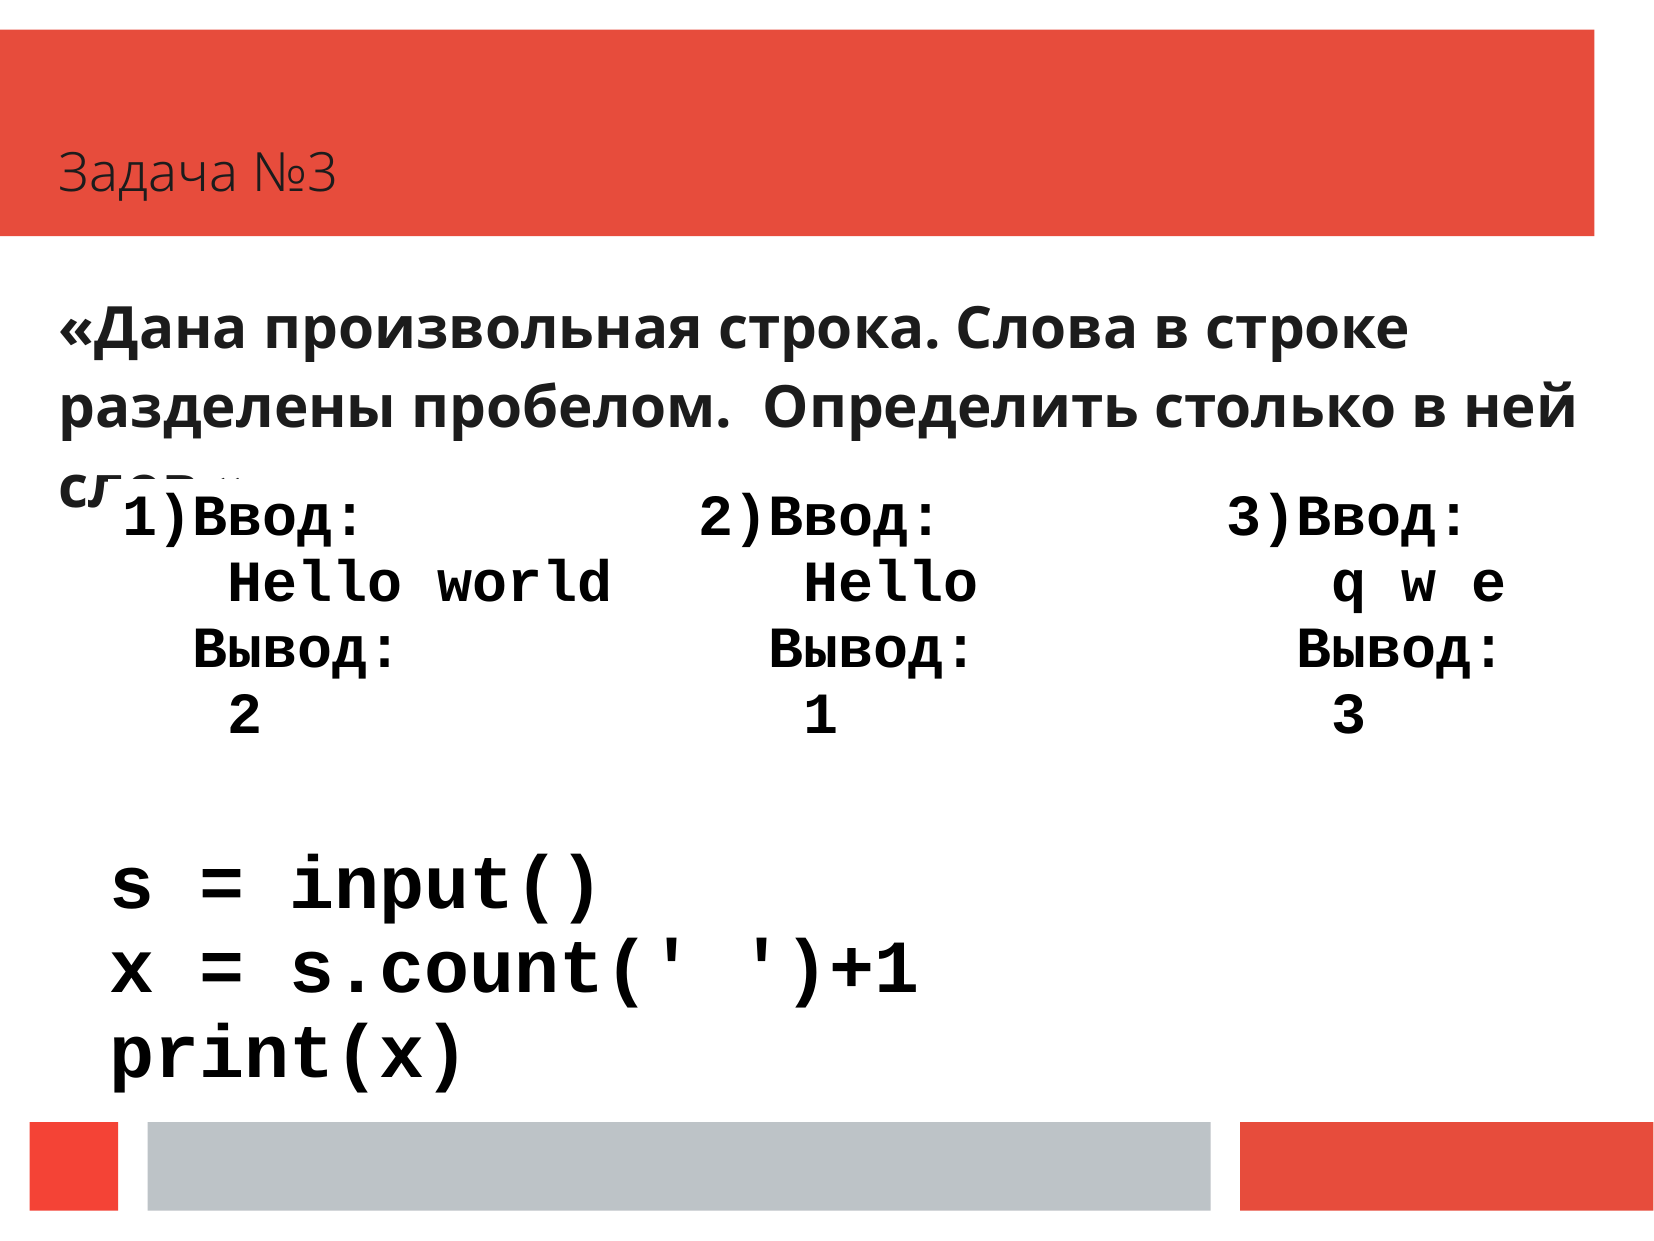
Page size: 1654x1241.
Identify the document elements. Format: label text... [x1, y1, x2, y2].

table_header 1)Ввод: Hello world Вывод: 2 [109, 480, 684, 838]
subtitle Задача №3 «Дана произвольная строка. Слова в строке разделены пробелом. Определить столько в ней слов.» [59, 59, 1595, 744]
text_box s = input() x = s.count(' ')+1 print(x) [94, 838, 1158, 1193]
table_header 3)Ввод: q w e Вывод: 3 [1212, 480, 1628, 1050]
table_header 2)Ввод: Hello Вывод: 1 [685, 480, 1211, 1050]
